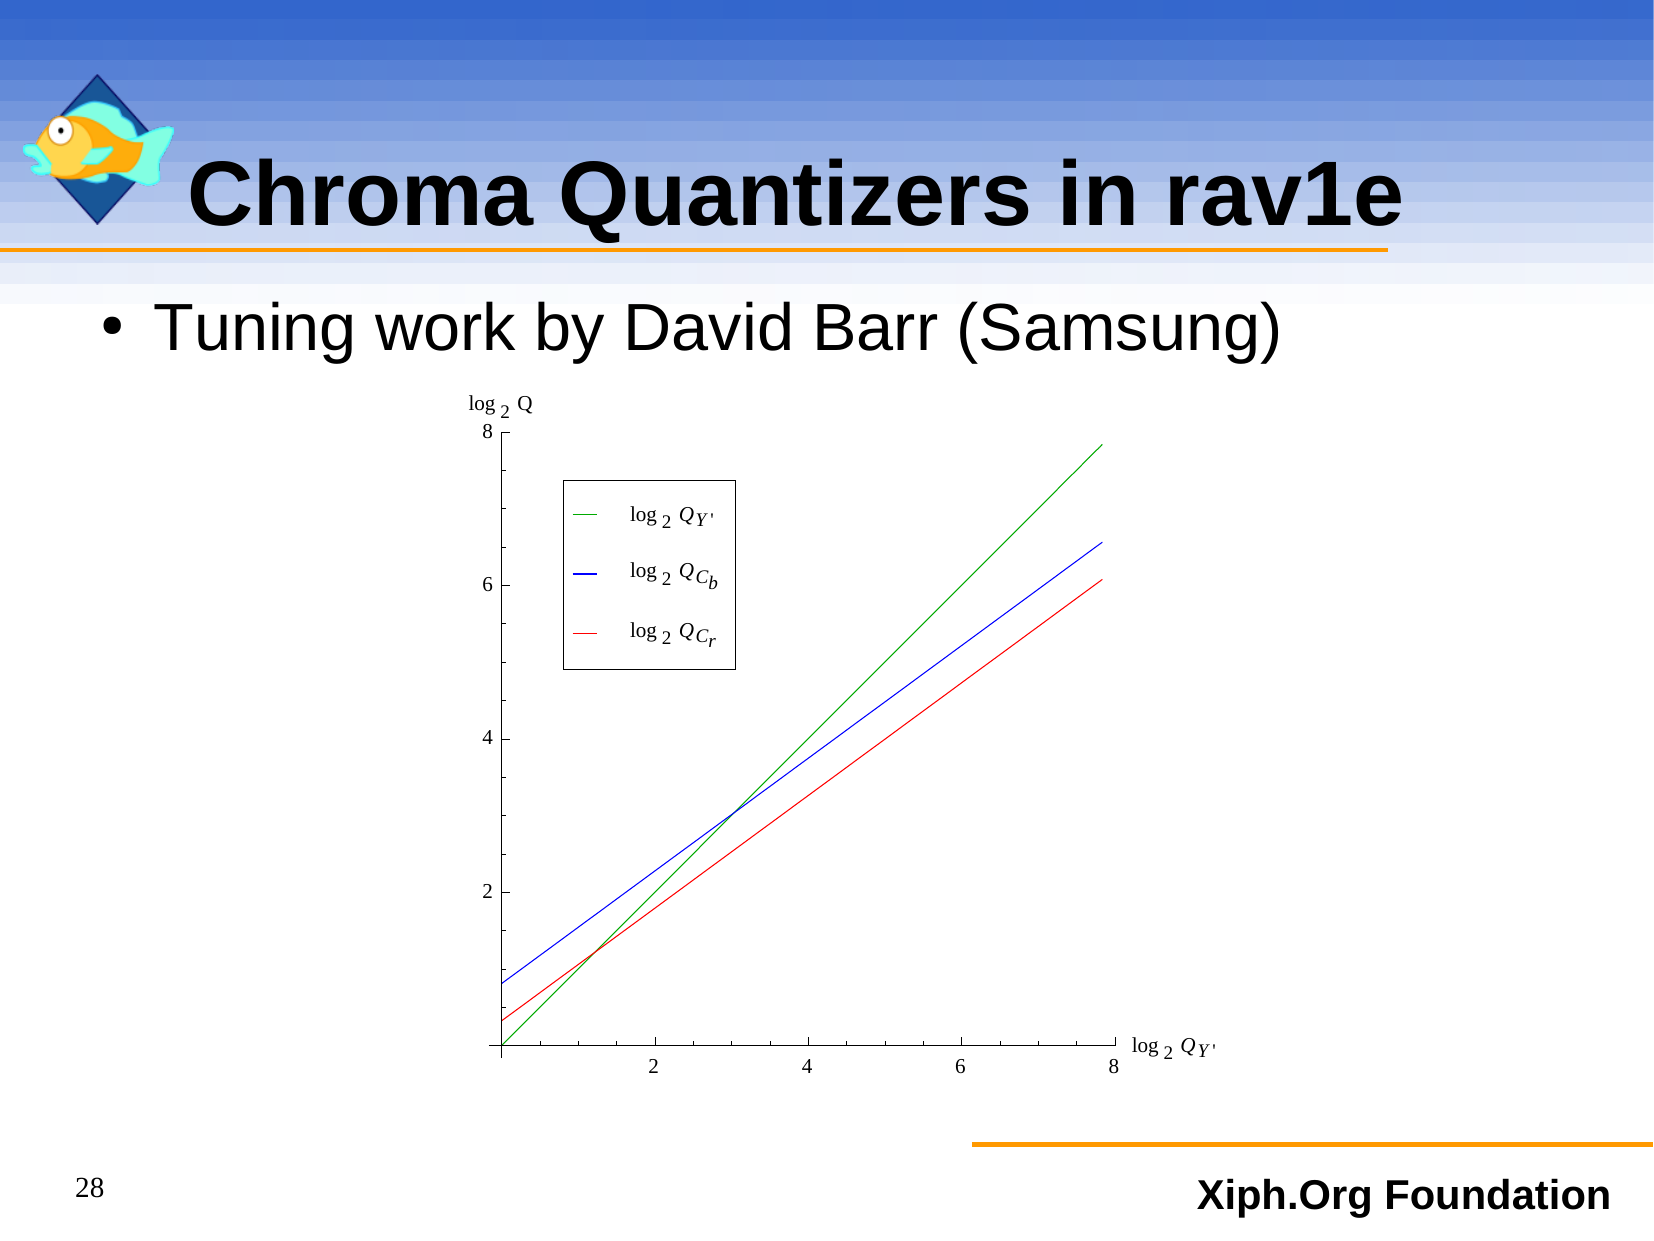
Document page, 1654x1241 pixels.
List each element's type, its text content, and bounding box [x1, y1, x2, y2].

picture [0, 0, 1654, 1241]
list Tuning work by David Barr (Samsung) [82, 290, 1571, 1126]
title Chroma Quantizers in rav1e [187, 37, 1571, 245]
